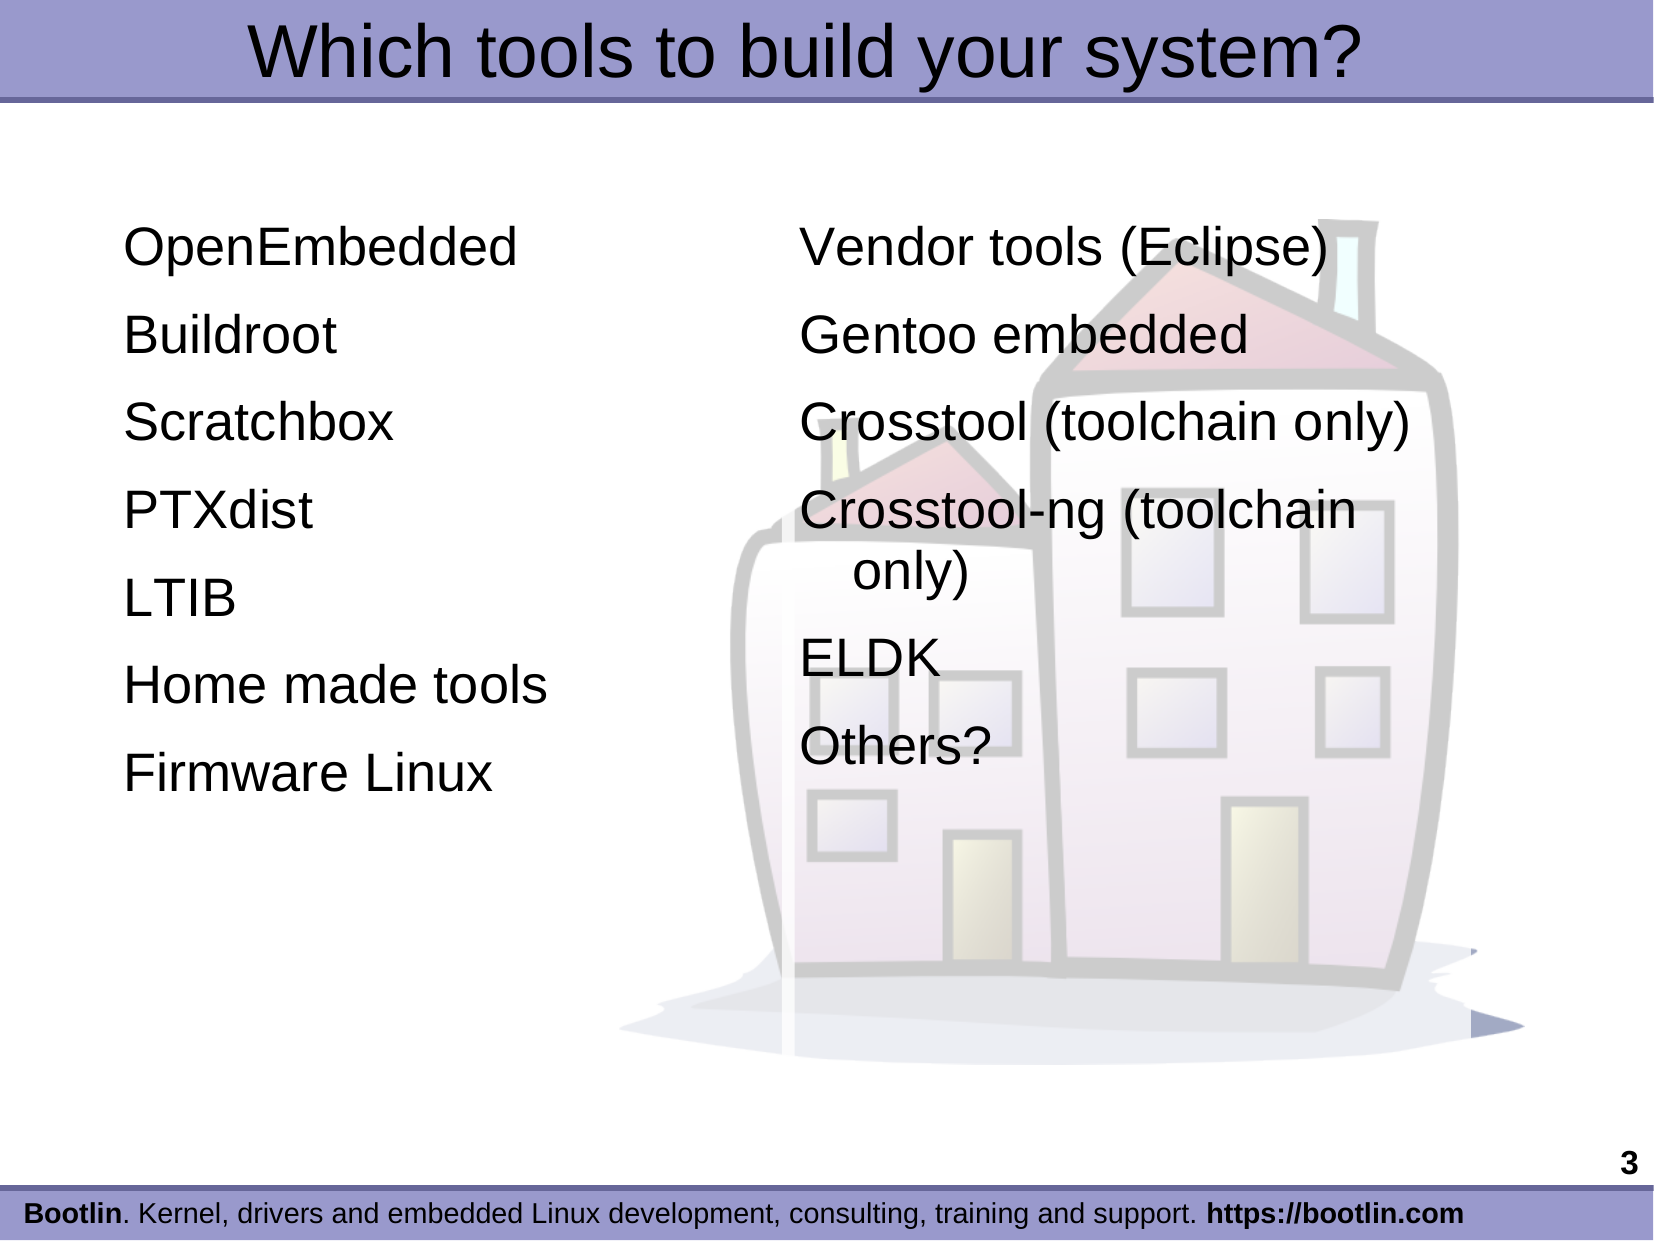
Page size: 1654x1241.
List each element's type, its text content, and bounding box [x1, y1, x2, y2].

list Vendor tools (Eclipse) Gentoo embedded Crosstool (toolchain only) Crosstool-ng (toolchain only) ELDK Others? [781, 216, 1471, 1066]
title Which tools to build your system? [60, 5, 1551, 97]
picture [1471, 219, 1525, 1065]
list OpenEmbedded Buildroot Scratchbox PTXdist LTIB Home made tools Firmware Linux [105, 216, 781, 1066]
